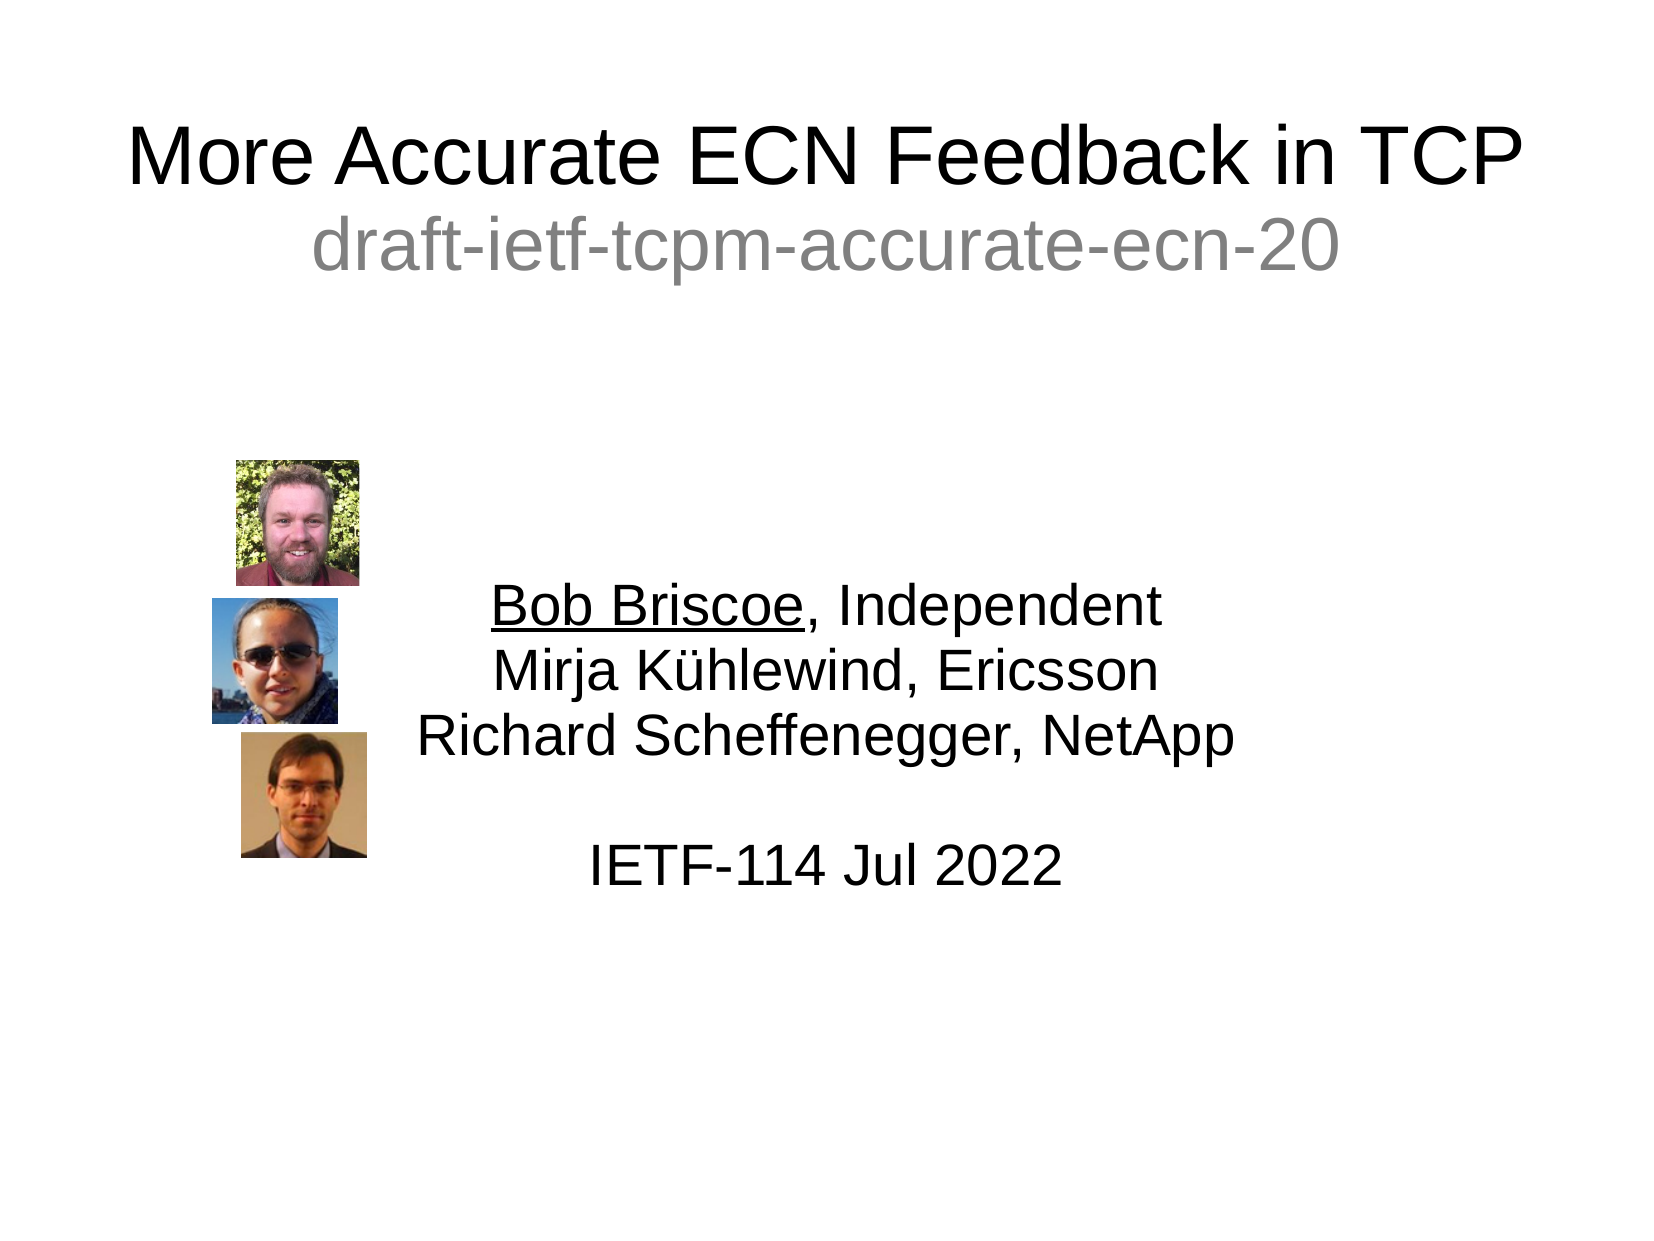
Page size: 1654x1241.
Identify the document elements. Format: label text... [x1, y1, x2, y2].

picture [236, 460, 360, 586]
picture [212, 598, 338, 724]
title More Accurate ECN Feedback in TCP draft-ietf-tcpm-accurate-ecn-20 [82, 58, 1571, 337]
subtitle Bob Briscoe, Independent Mirja Kühlewind, Ericsson Richard Scheffenegger, NetApp IETF-114 Jul 2022 [82, 460, 1571, 1010]
picture [241, 732, 367, 858]
